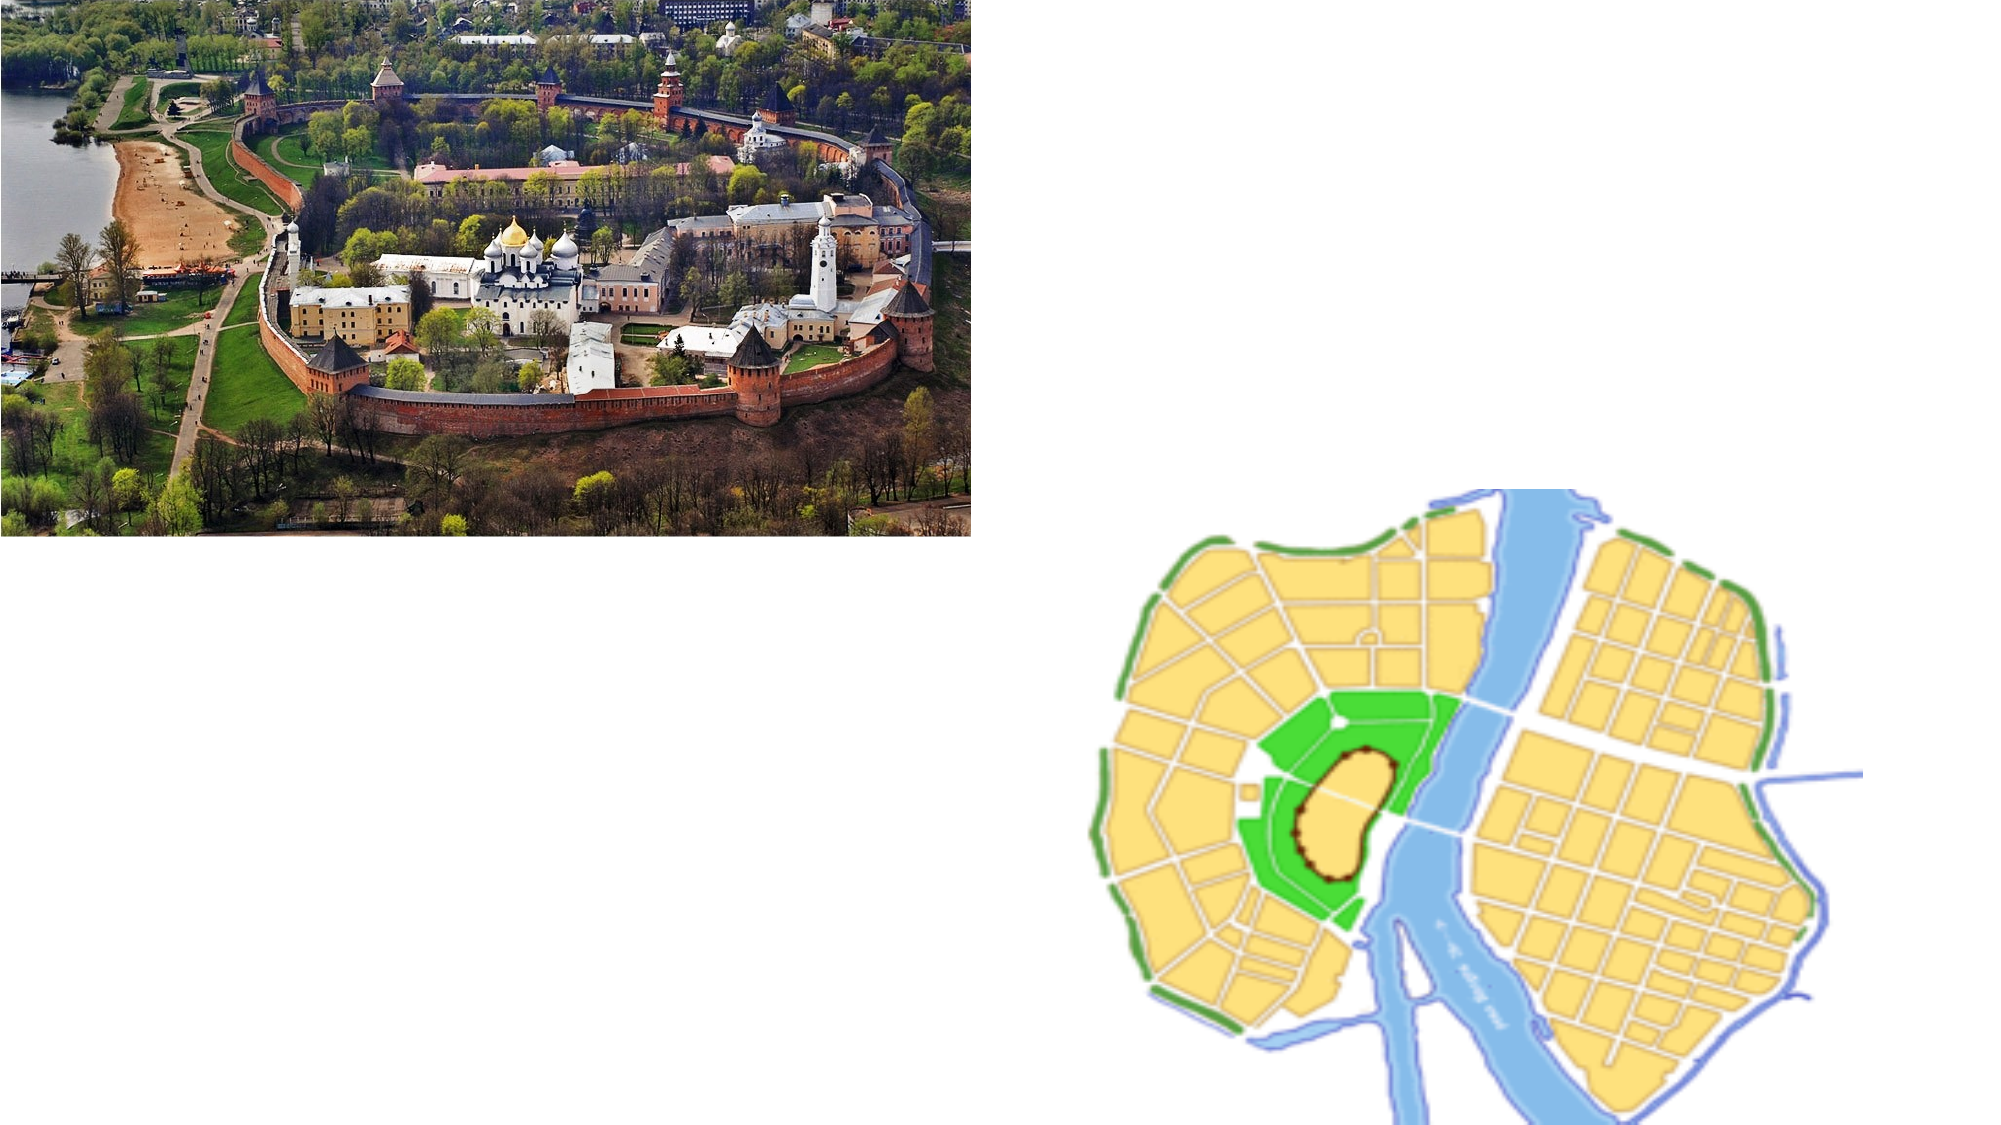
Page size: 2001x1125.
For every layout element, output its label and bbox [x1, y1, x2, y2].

picture [1057, 489, 1863, 1125]
picture [0, 0, 971, 537]
